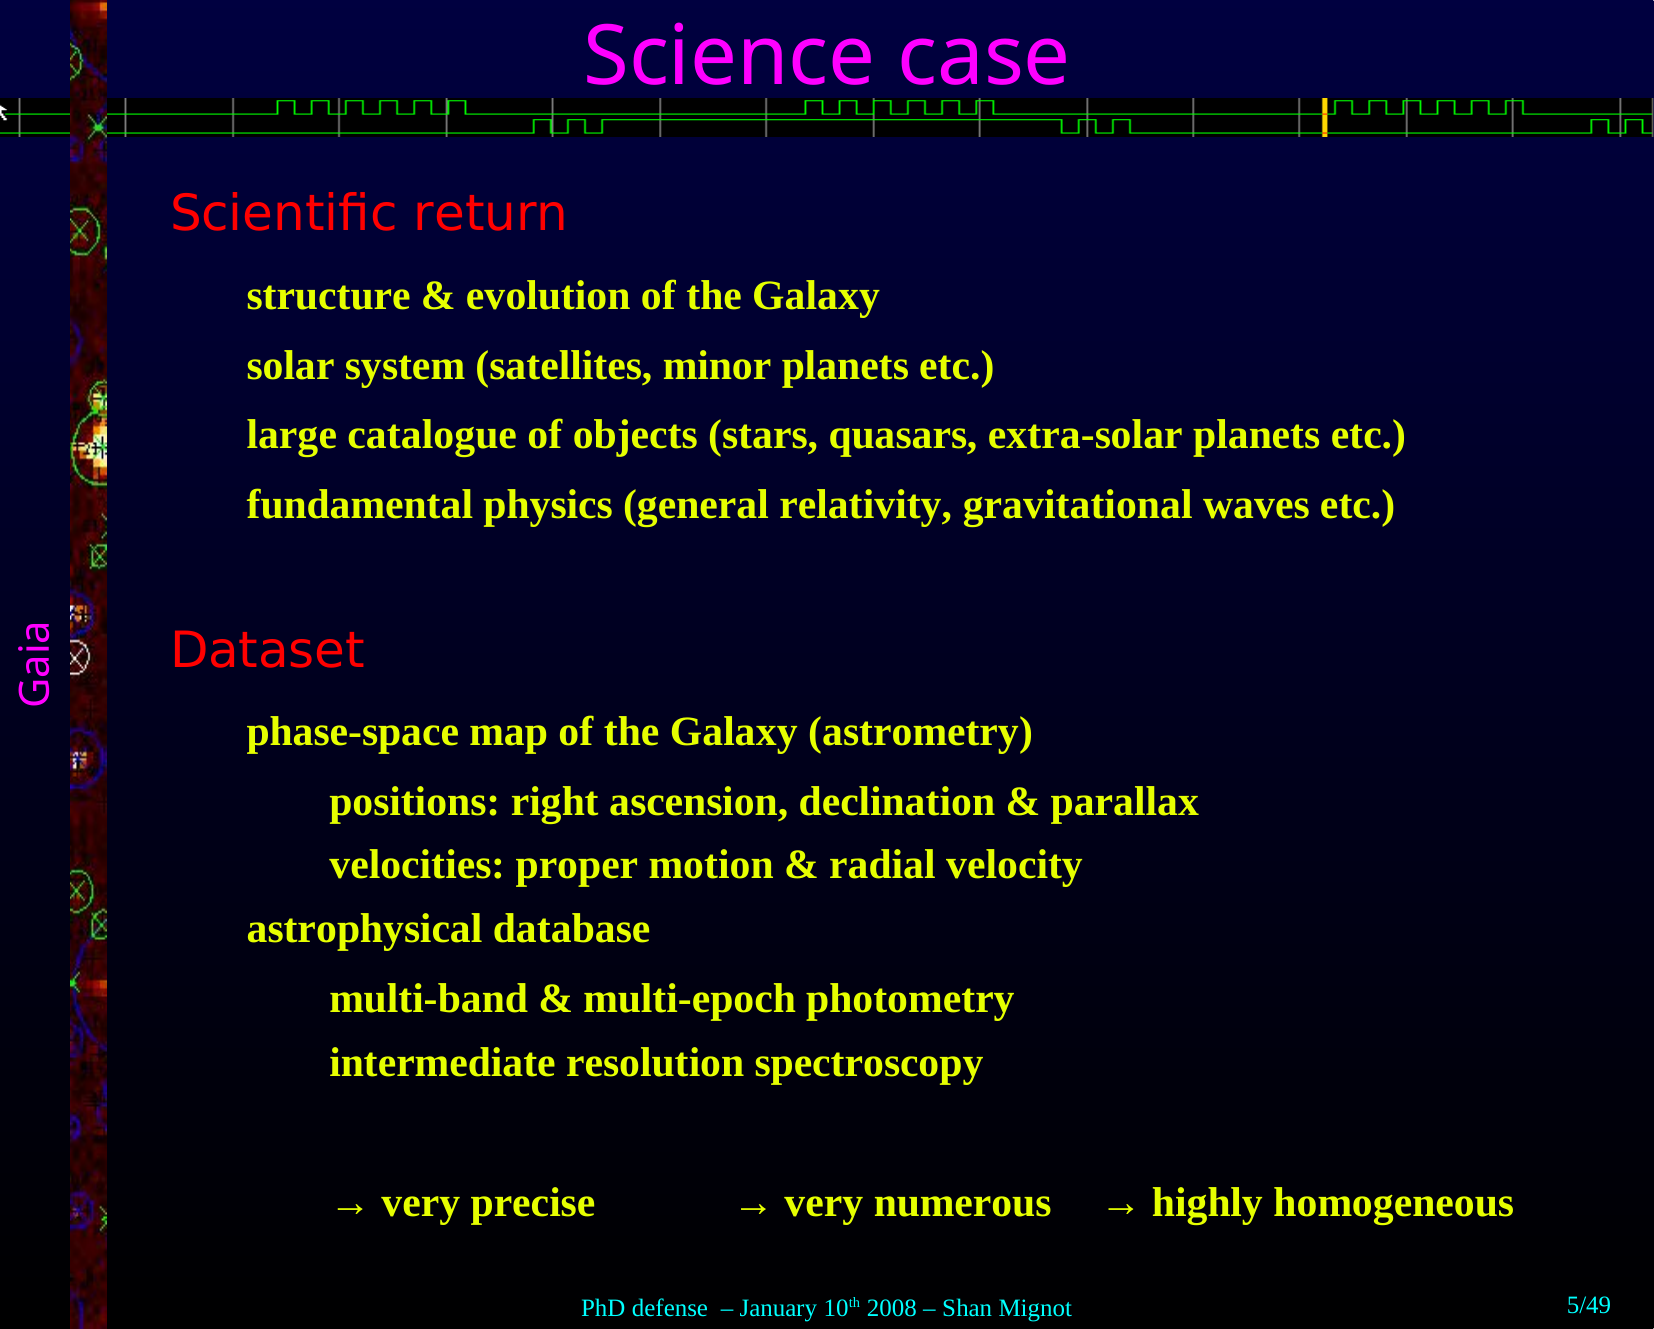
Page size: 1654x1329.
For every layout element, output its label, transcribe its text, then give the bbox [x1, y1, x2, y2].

text_box <number>/49 [1521, 1273, 1654, 1329]
title Science case [121, 0, 1534, 163]
picture [1534, 98, 1654, 137]
text_box PhD defense – January 10th 2008 – Shan Mignot [75, 1251, 1579, 1329]
list Scientific return structure & evolution of the Galaxy solar system (satellites, minor planets etc.) large catalogue of objects (stars, quasars, extra-solar planets etc.) fundamental physics (general relativity, gravitational waves etc.) Dataset phase-space map of the Galaxy (astrometry) positions: right ascension, declination & parallax velocities: proper motion & radial velocity astrophysical database multi-band & multi-epoch photometry intermediate resolution spectroscopy → very precise → very numerous → highly homogeneous [152, 184, 1609, 1273]
title Gaia [0, 0, 131, 1329]
